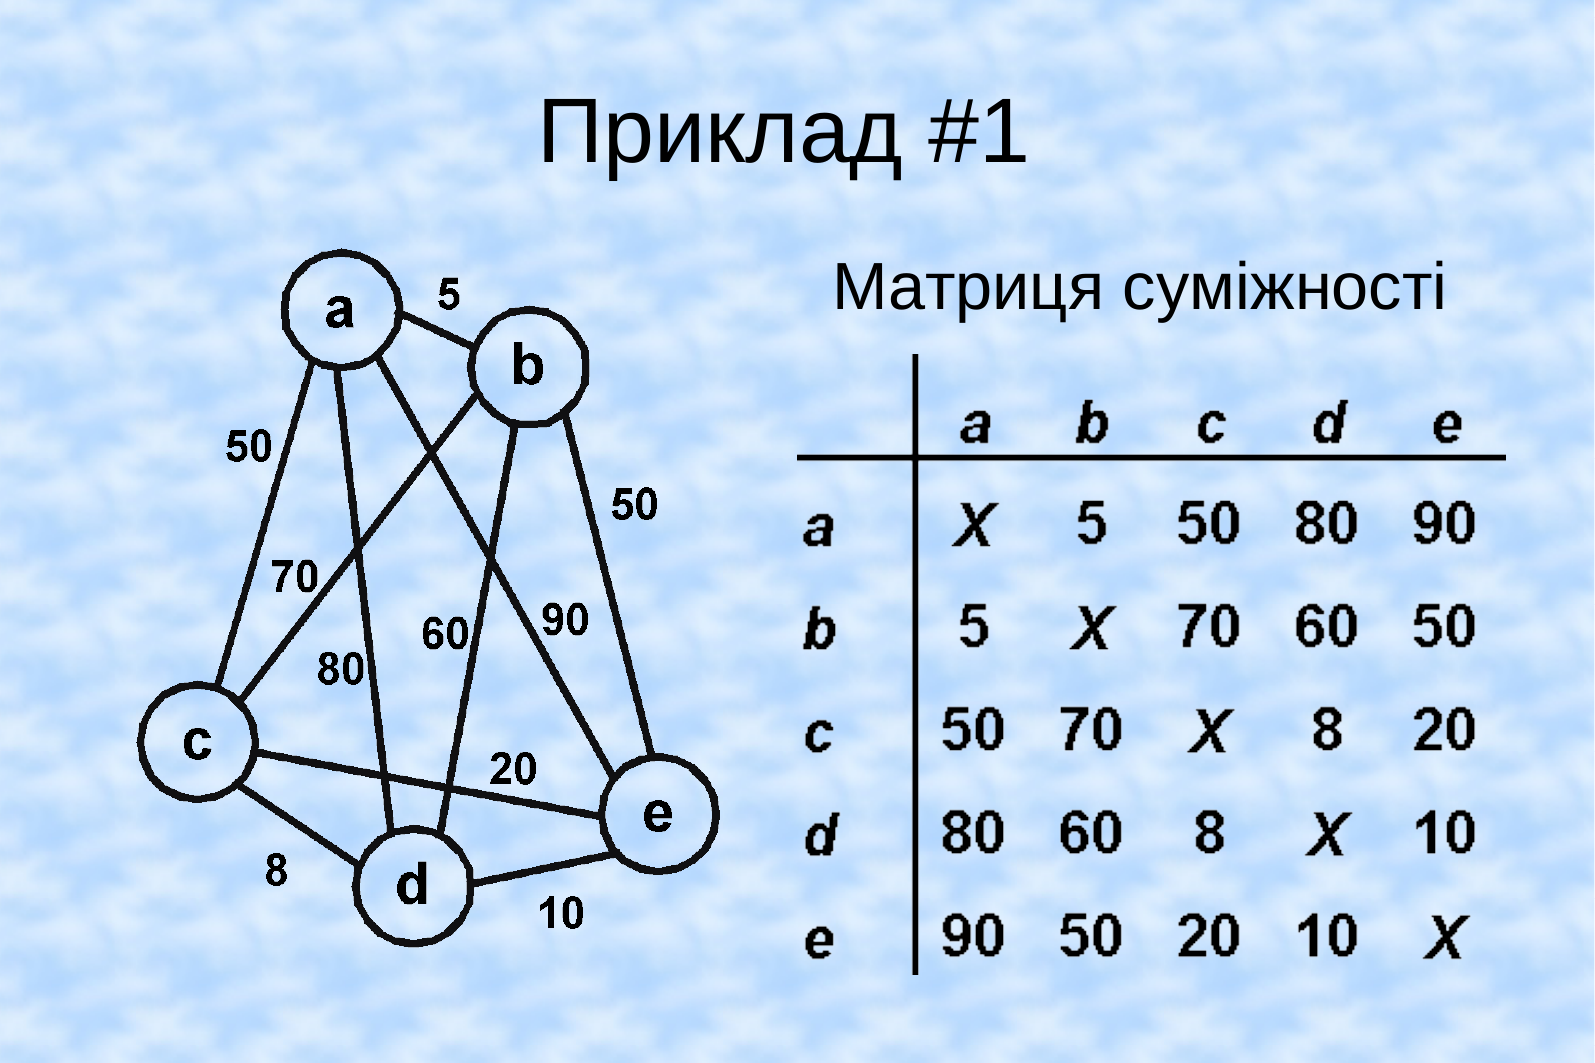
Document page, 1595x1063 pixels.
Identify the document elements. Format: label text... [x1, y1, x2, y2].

title Приклад #1 [79, 42, 1515, 220]
picture [0, 0, 1595, 1063]
list Матриця суміжності [814, 248, 1516, 951]
